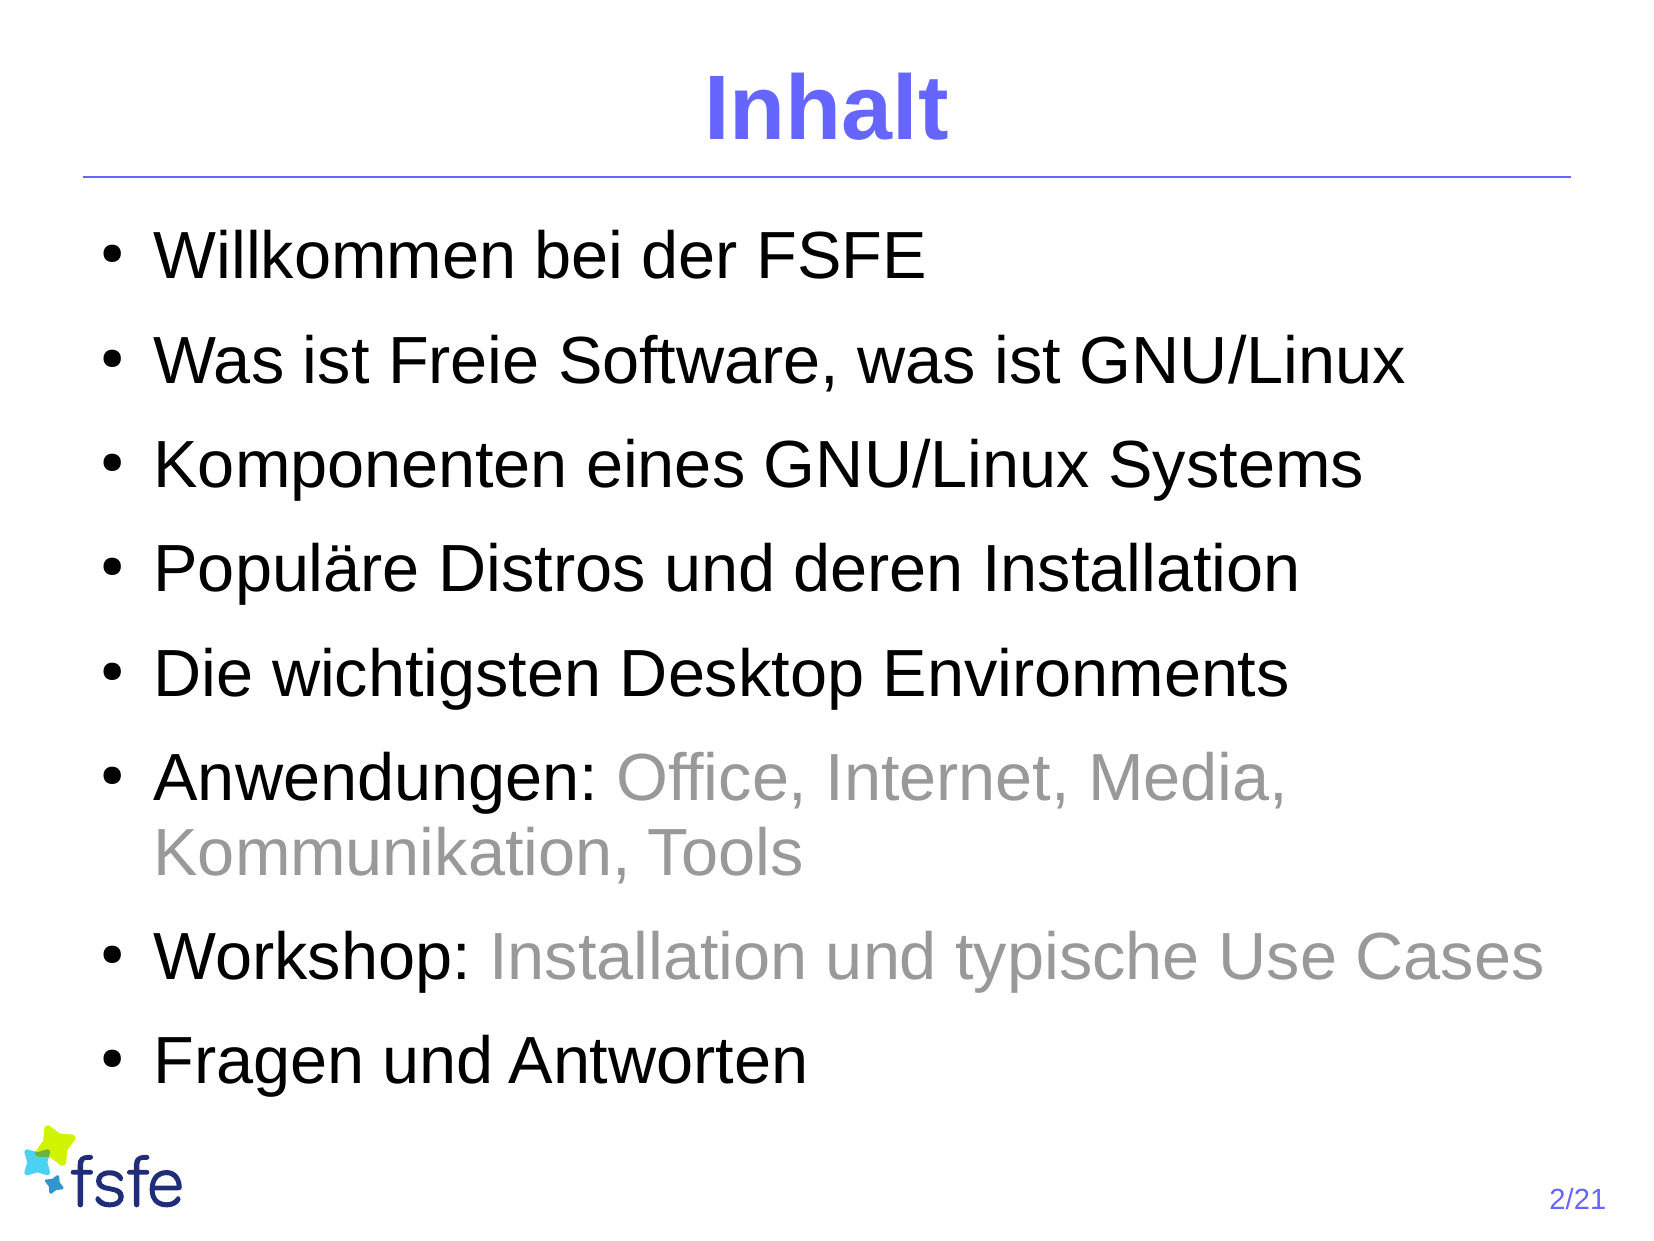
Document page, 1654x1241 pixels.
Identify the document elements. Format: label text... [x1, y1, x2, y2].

list Willkommen bei der FSFE Was ist Freie Software, was ist GNU/Linux Komponenten eines GNU/Linux Systems Populäre Distros und deren Installation Die wichtigsten Desktop Environments Anwendungen: Office, Internet, Media, Kommunikation, Tools Workshop: Installation und typische Use Cases Fragen und Antworten [82, 218, 1571, 1152]
title Inhalt [82, 49, 1571, 166]
